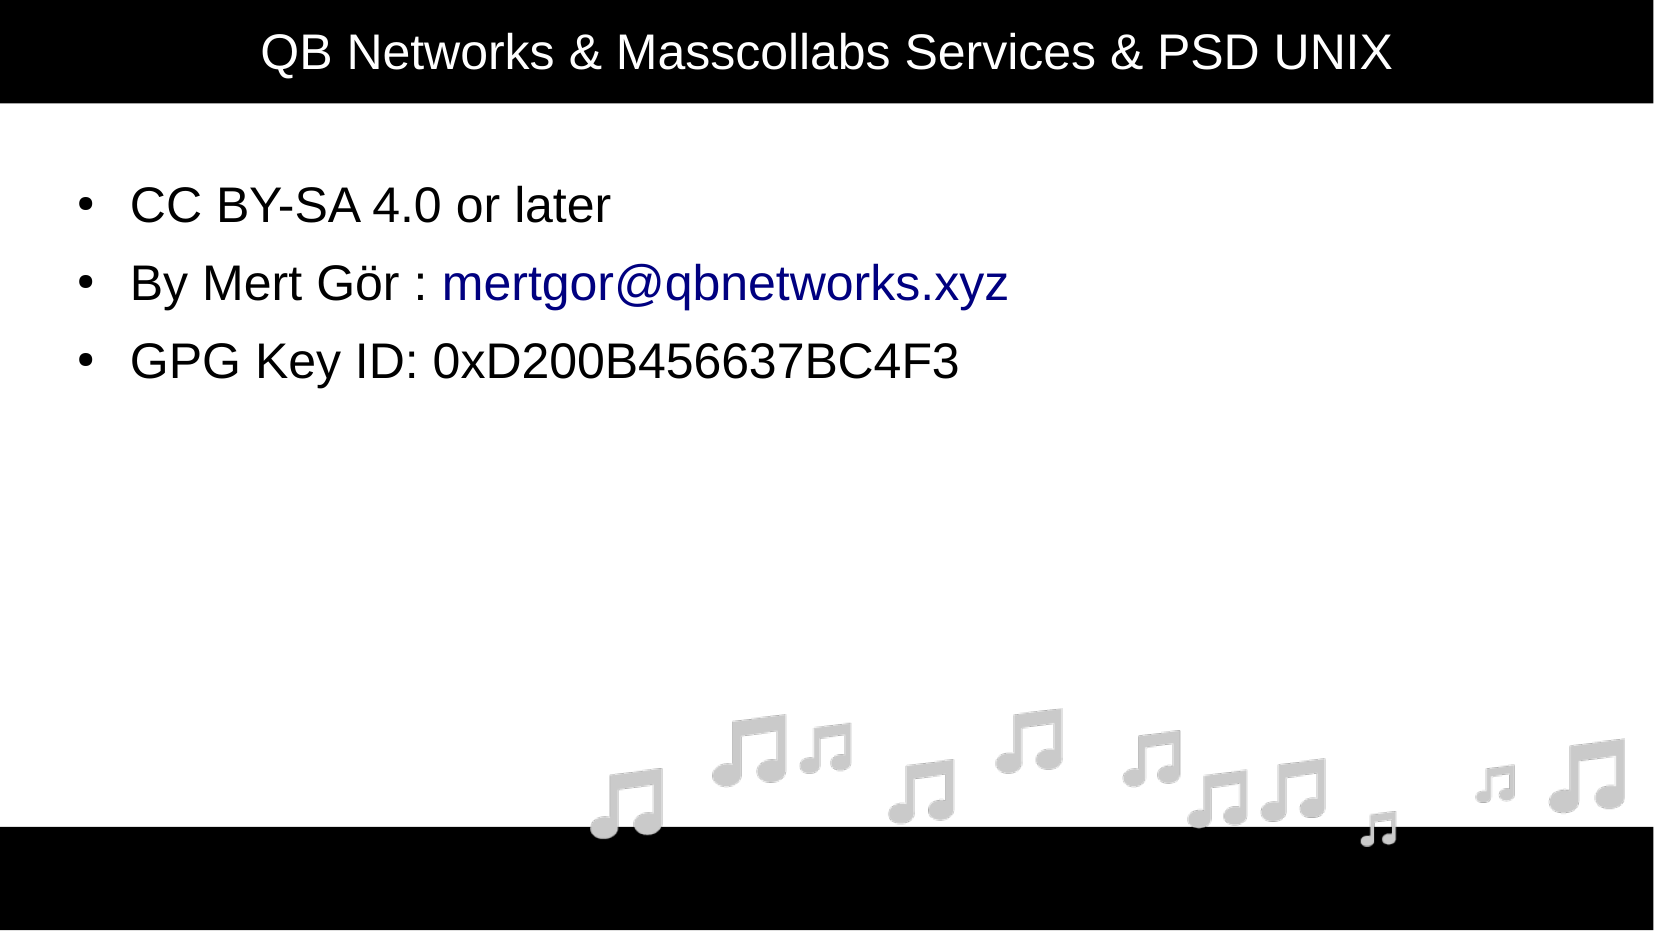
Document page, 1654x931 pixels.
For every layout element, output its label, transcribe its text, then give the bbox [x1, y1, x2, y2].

list CC BY-SA 4.0 or later By Mert Gör : mertgor@qbnetworks.xyz GPG Key ID: 0xD200B456637BC4F3 [59, 177, 1595, 768]
title QB Networks & Masscollabs Services & PSD UNIX [59, 6, 1595, 98]
